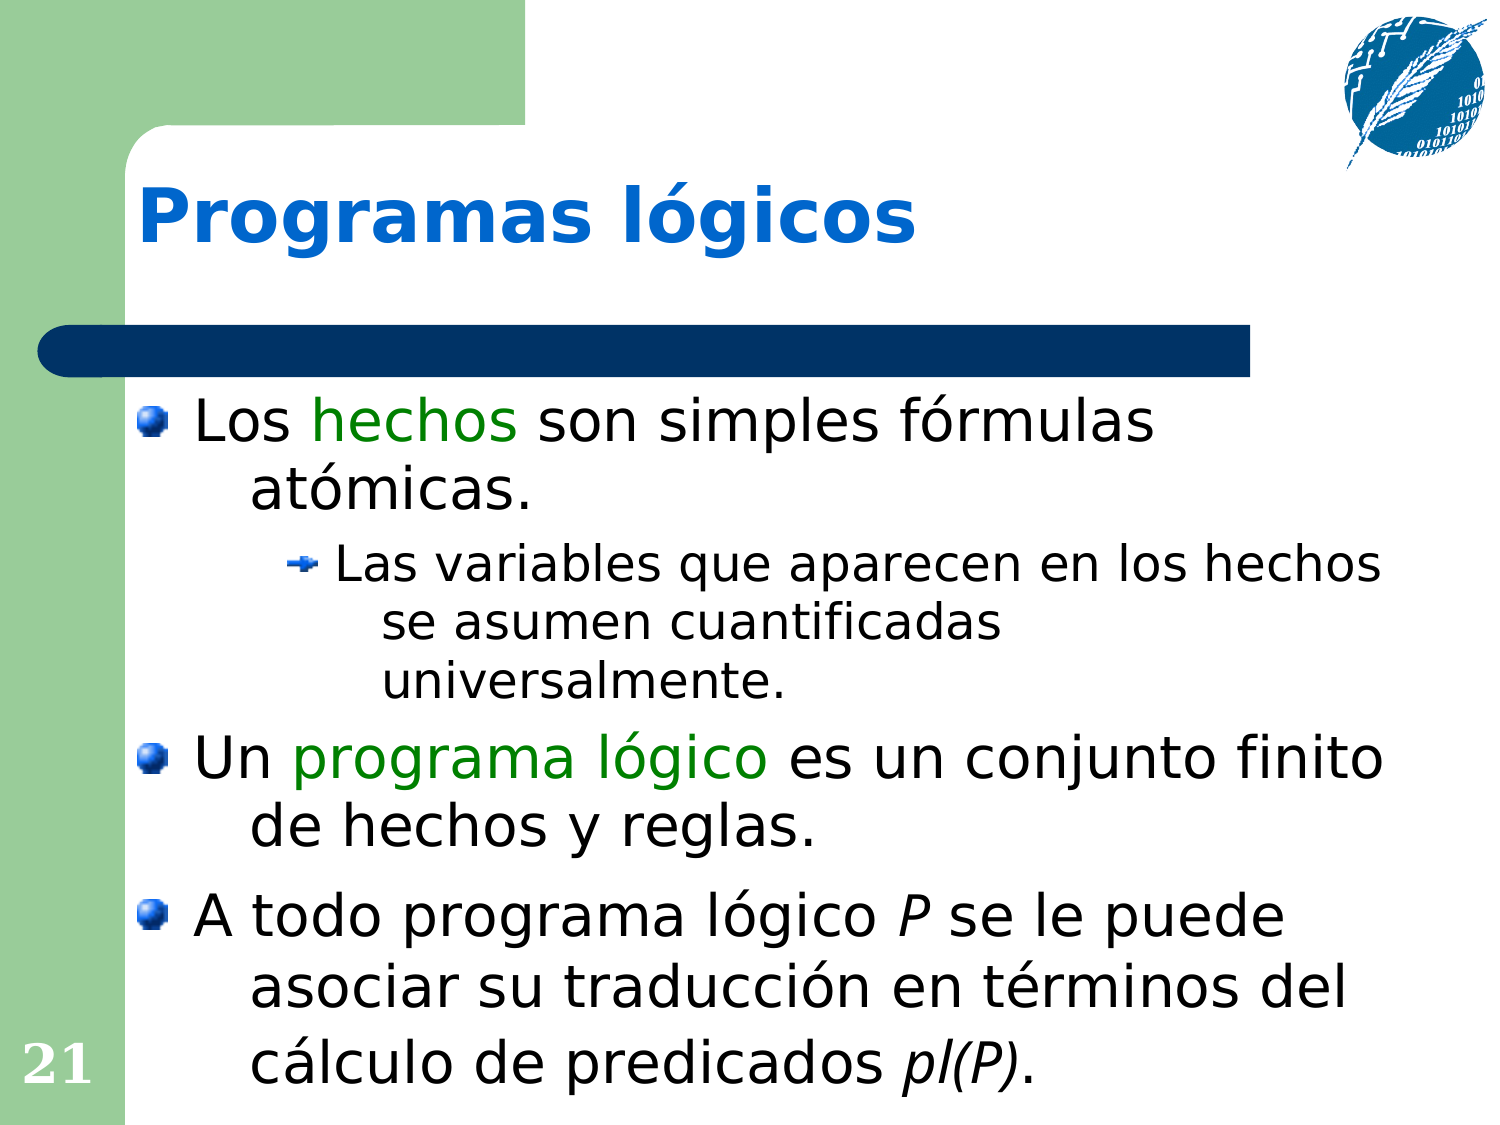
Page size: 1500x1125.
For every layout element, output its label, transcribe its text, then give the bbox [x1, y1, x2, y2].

picture [1427, 138, 1431, 148]
picture [1341, 15, 1487, 172]
list Los hechos son simples fórmulas atómicas. Las variables que aparecen en los hechos se asumen cuantificadas universalmente. Un programa lógico es un conjunto finito de hechos y reglas. A todo programa lógico P se le puede asociar su traducción en términos del cálculo de predicados pl(P). [137, 387, 1400, 1078]
picture [1416, 140, 1425, 149]
picture [1433, 139, 1440, 147]
title Programas lógicos [136, 136, 1414, 301]
picture [1436, 127, 1450, 136]
